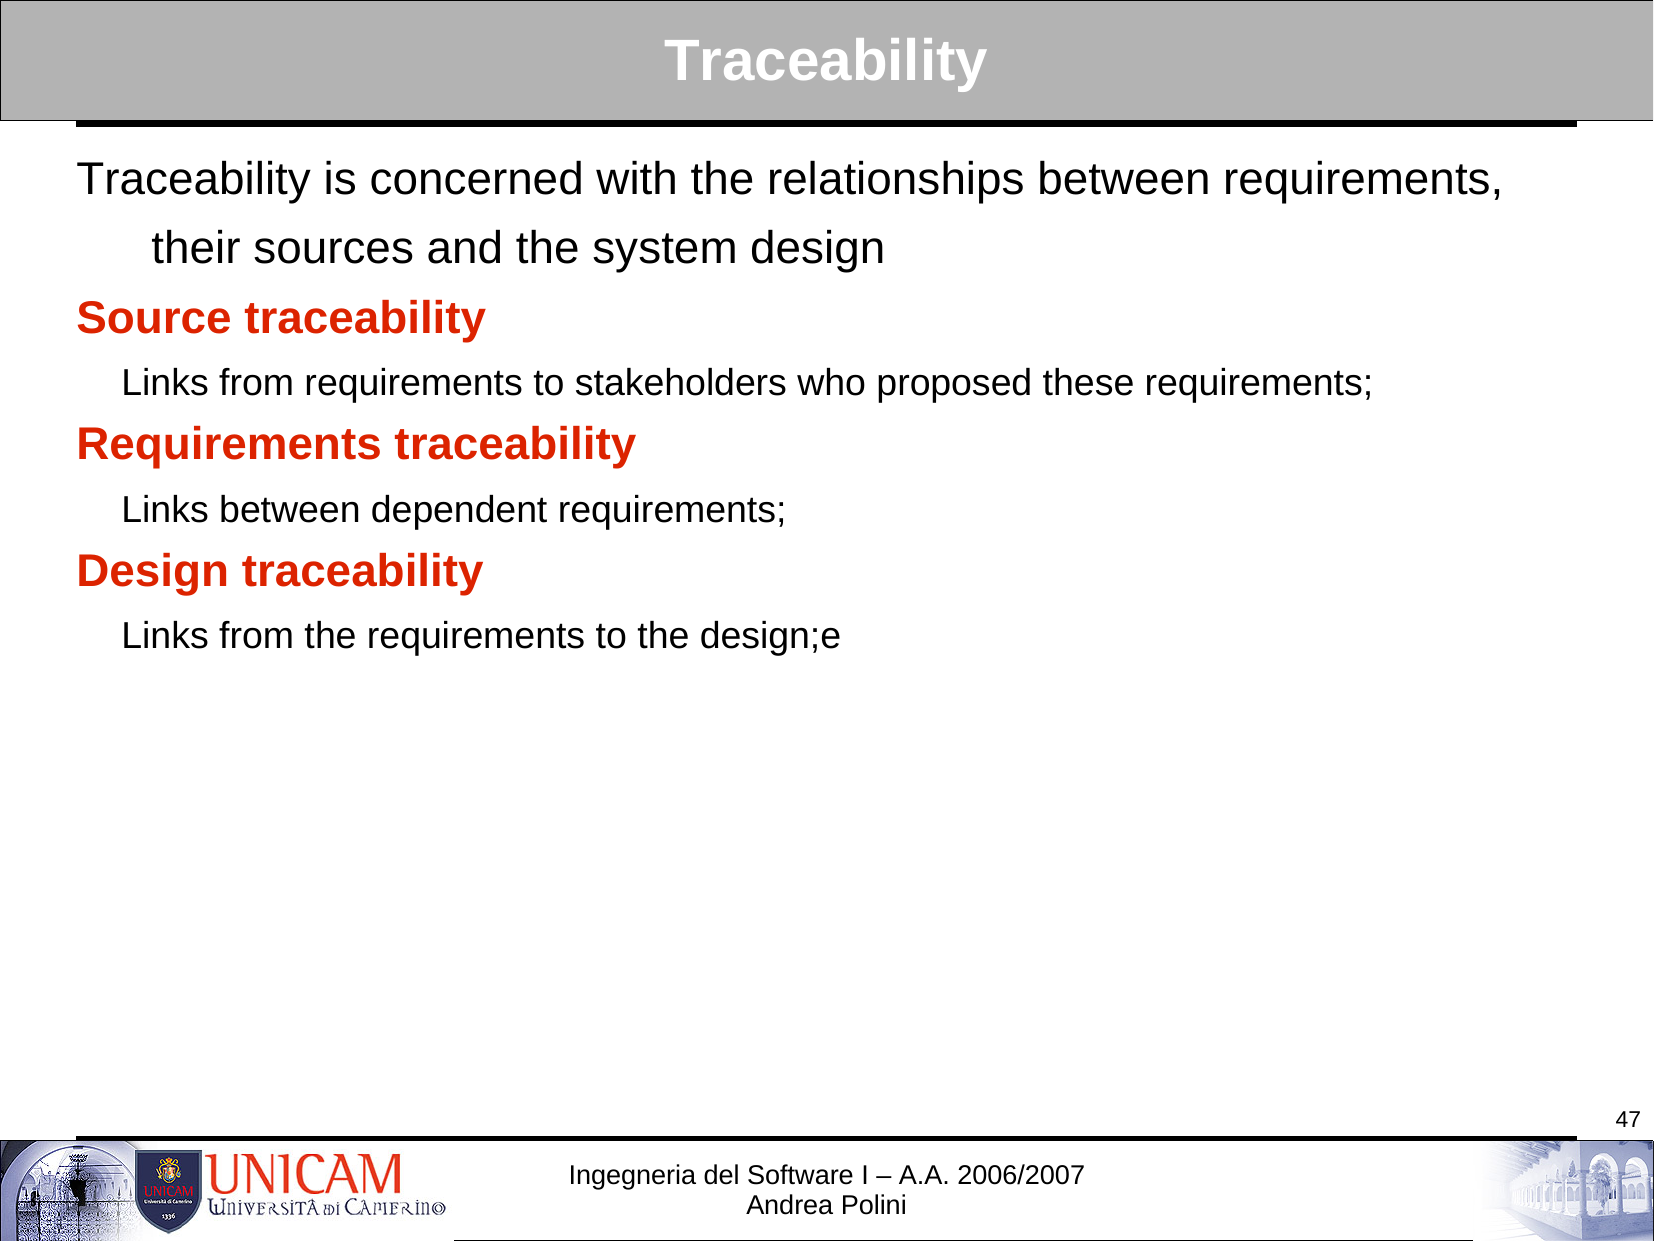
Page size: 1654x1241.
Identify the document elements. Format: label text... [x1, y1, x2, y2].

title Traceability [0, 0, 1653, 121]
list Traceability is concerned with the relationships between requirements, their sources and the system design Source traceability Links from requirements to stakeholders who proposed these requirements; Requirements traceability Links between dependent requirements; Design traceability Links from the requirements to the design;e [76, 152, 1577, 801]
picture [1473, 1141, 1654, 1241]
picture [0, 1141, 454, 1241]
